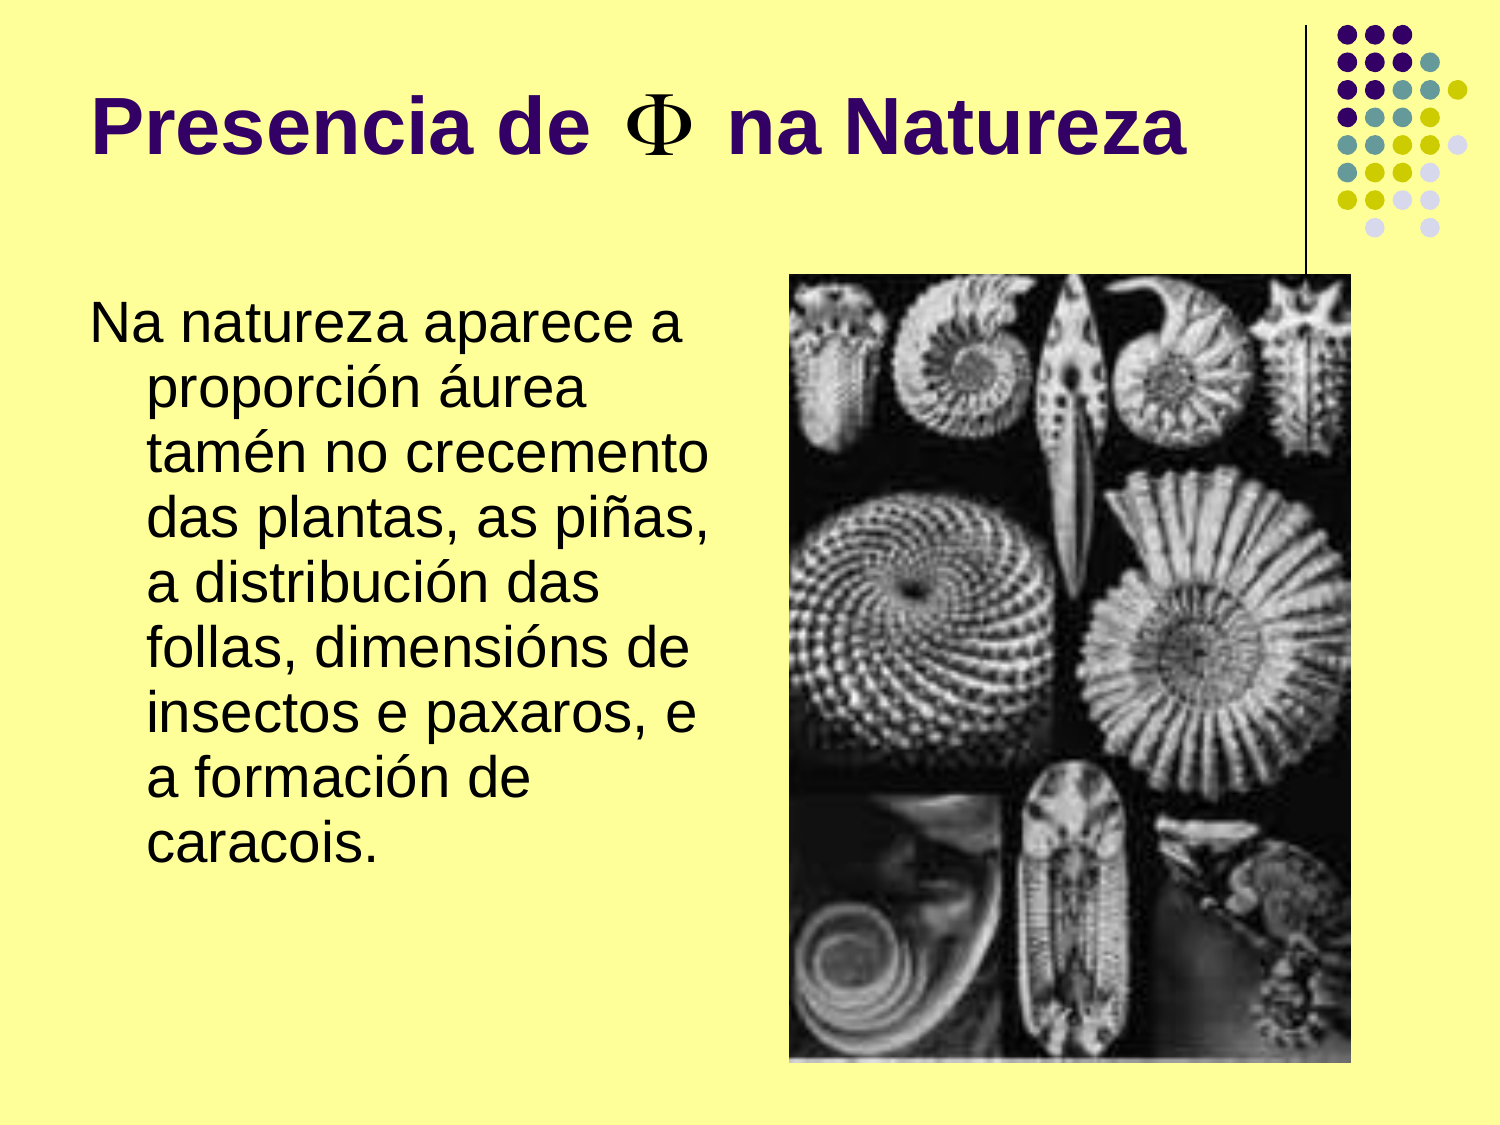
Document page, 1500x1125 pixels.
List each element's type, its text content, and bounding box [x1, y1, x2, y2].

chart [612, 78, 713, 172]
title Presencia de na Natureza [74, 59, 1313, 180]
picture [789, 274, 1351, 1063]
list Na natureza aparece a proporción áurea tamén no crecemento das plantas, as piñas, a distribución das follas, dimensións de insectos e paxaros, e a formación de caracois. [75, 281, 751, 1075]
